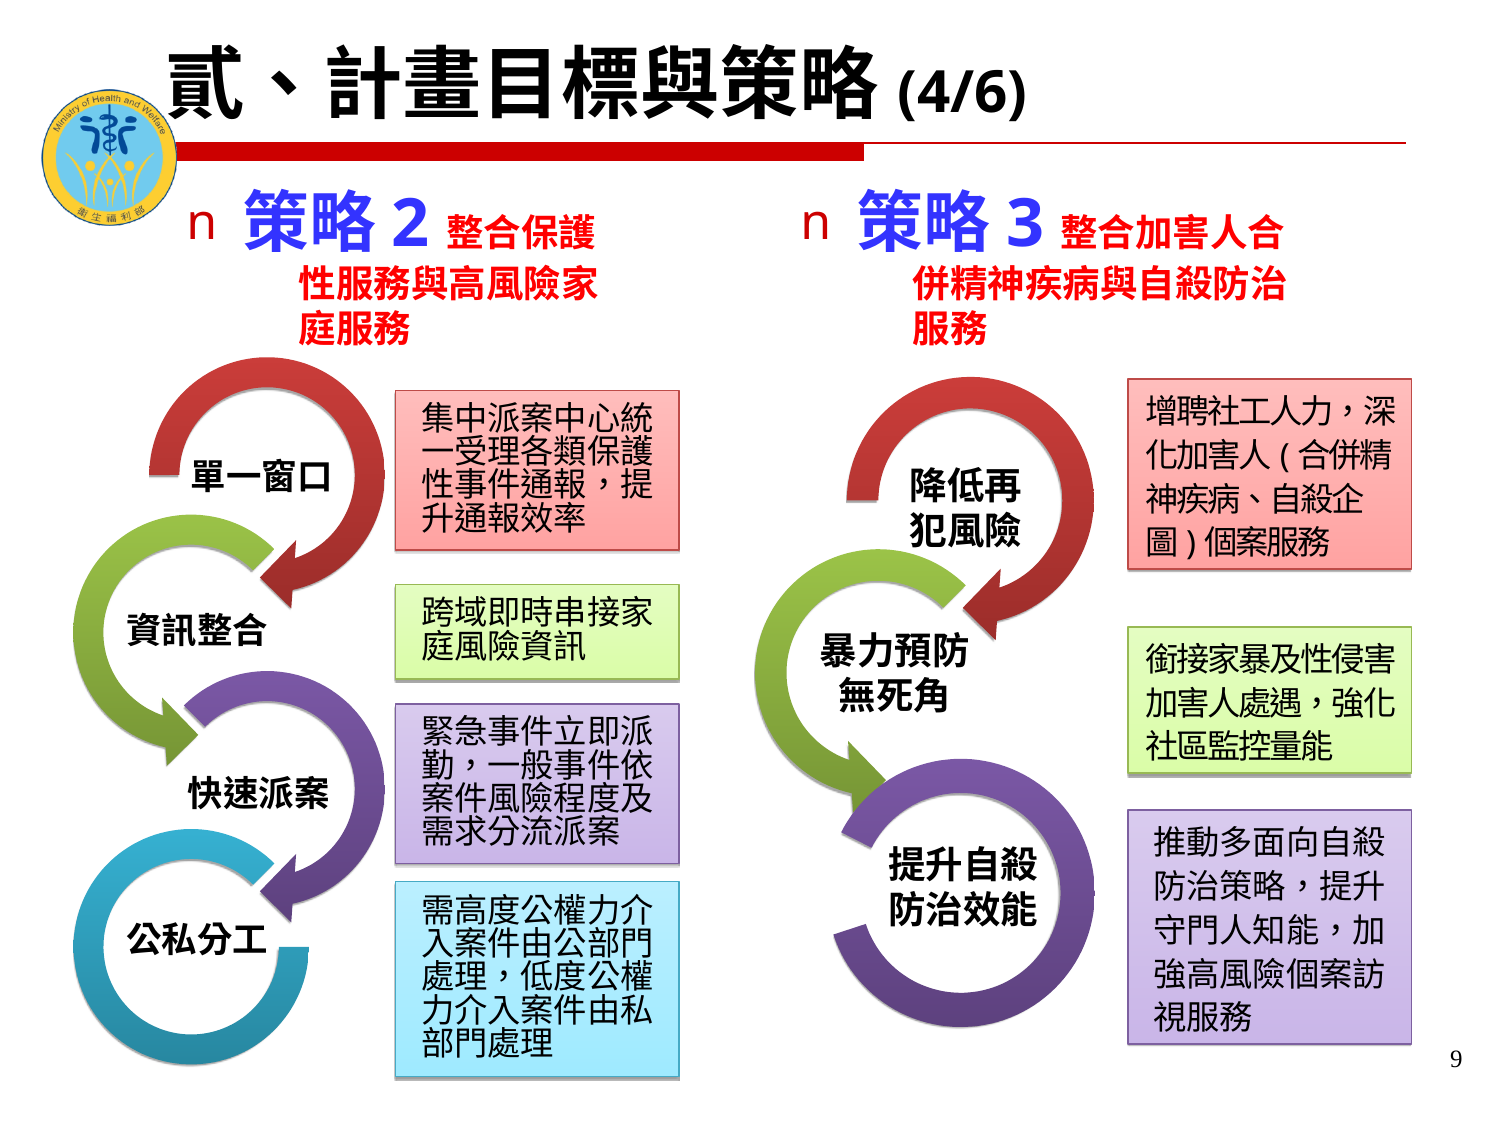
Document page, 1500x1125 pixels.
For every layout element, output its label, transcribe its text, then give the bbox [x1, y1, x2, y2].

text_box [149, 357, 385, 609]
text_box 緊急事件立即派勤，一般事件依案件風險程度及需求分流派案 [395, 704, 680, 864]
text_box [183, 671, 385, 923]
text_box 單一窗口 [185, 439, 339, 517]
text_box [73, 514, 275, 766]
text_box 策略3整合加害人合併精神疾病與自殺防治服務 [785, 172, 1317, 333]
text_box 暴力預防 無死角 [801, 624, 989, 712]
text_box 增聘社工人力，深化加害人(合併精神疾病、自殺企圖)個案服務 [1128, 385, 1412, 563]
text_box 銜接家暴及性侵害加害人處遇，強化社區監控量能 [1128, 627, 1412, 773]
text_box 提升自殺 防治效能 [903, 910, 917, 926]
text_box [73, 829, 309, 1065]
text_box 降低再 犯風險 [872, 460, 1061, 547]
text_box [846, 376, 1094, 641]
text_box [754, 549, 1084, 838]
text_box 快速派案 [182, 756, 336, 834]
text_box 推動多面向自殺防治策略，提升守門人知能，加強高風險個案訪視服務 [1128, 810, 1412, 1044]
text_box 資訊整合 [120, 594, 274, 671]
text_box 提升自殺 防治效能 [835, 838, 1092, 926]
text_box 暴力預防 無死角 [918, 704, 942, 712]
text_box 9 [1435, 1034, 1500, 1114]
text_box 跨域即時串接家庭風險資訊 [395, 584, 680, 679]
text_box 集中派案中心統一受理各類保護性事件通報，提升通報效率 [395, 390, 680, 550]
text_box 貳、計畫目標與策略(4/6) [150, 0, 1500, 136]
text_box 策略2整合保護性服務與高風險家庭服務 [171, 172, 644, 333]
text_box [833, 926, 1091, 1027]
text_box 公私分工 [121, 903, 274, 980]
text_box 需高度公權力介入案件由公部門處理，低度公權力介入案件由私部門處理 [395, 881, 680, 1077]
text_box 降低再 犯風險 [952, 518, 978, 547]
